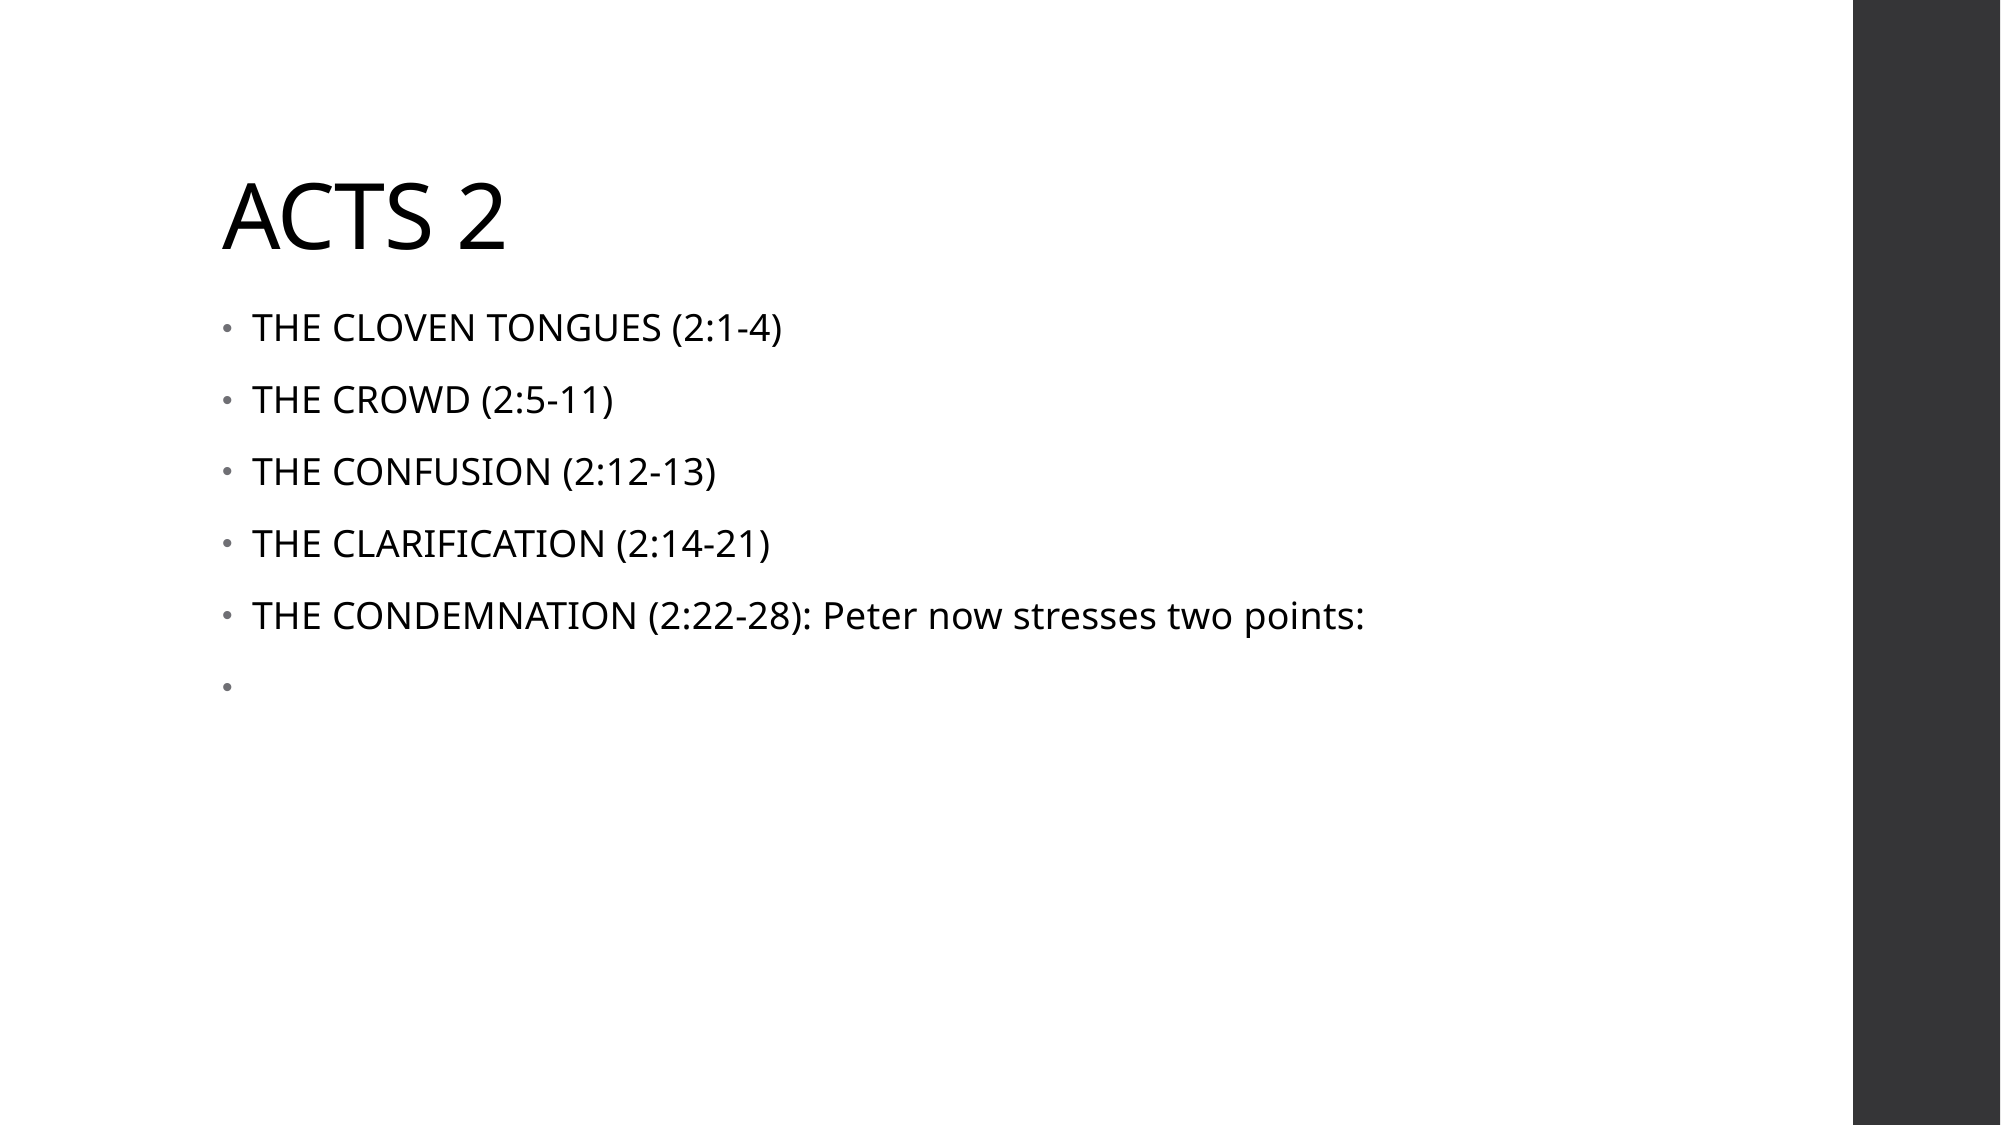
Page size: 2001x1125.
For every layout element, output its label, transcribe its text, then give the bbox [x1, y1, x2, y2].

list THE CLOVEN TONGUES (2:1-4) THE CROWD (2:5-11) THE CONFUSION (2:12-13) THE CLARIFICATION (2:14-21) THE CONDEMNATION (2:22-28): Peter now stresses two points: [206, 299, 1617, 1014]
title ACTS 2 [206, 60, 1797, 278]
